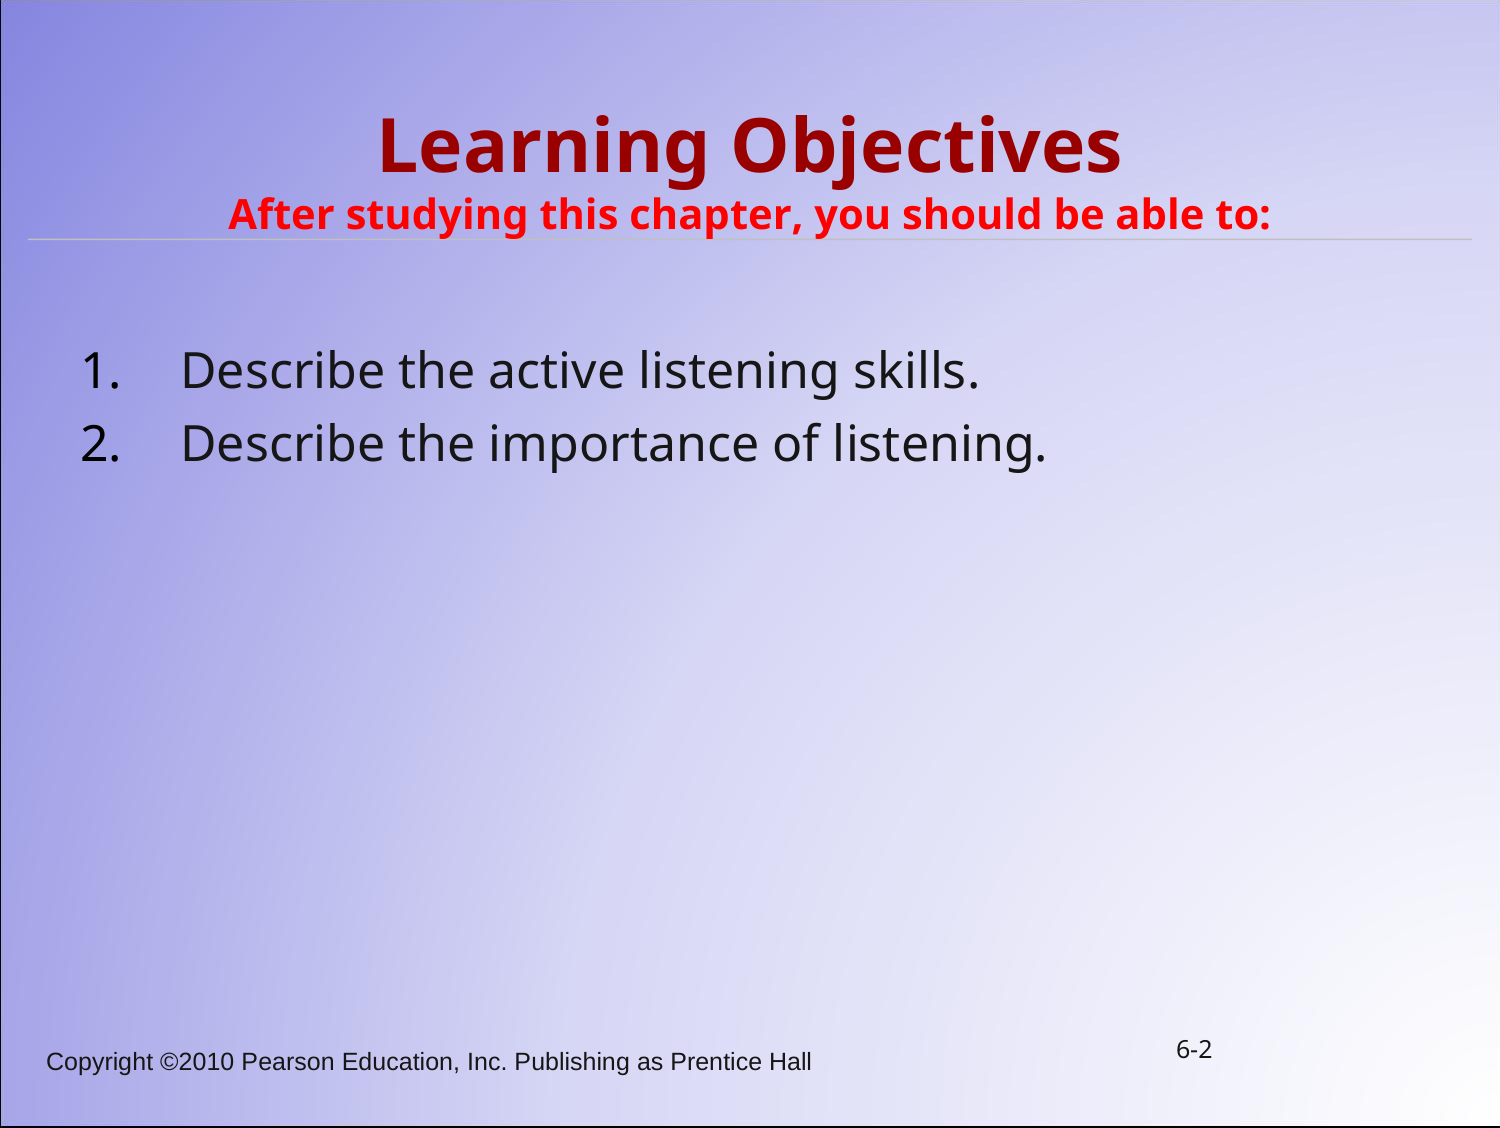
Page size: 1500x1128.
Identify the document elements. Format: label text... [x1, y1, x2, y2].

text_box [1172, 1026, 1485, 1102]
text_box 6- [1160, 1025, 1474, 1101]
title Learning Objectives After studying this chapter, you should be able to: [112, 0, 1388, 226]
list Describe the active listening skills. Describe the importance of listening. [65, 343, 1435, 1002]
